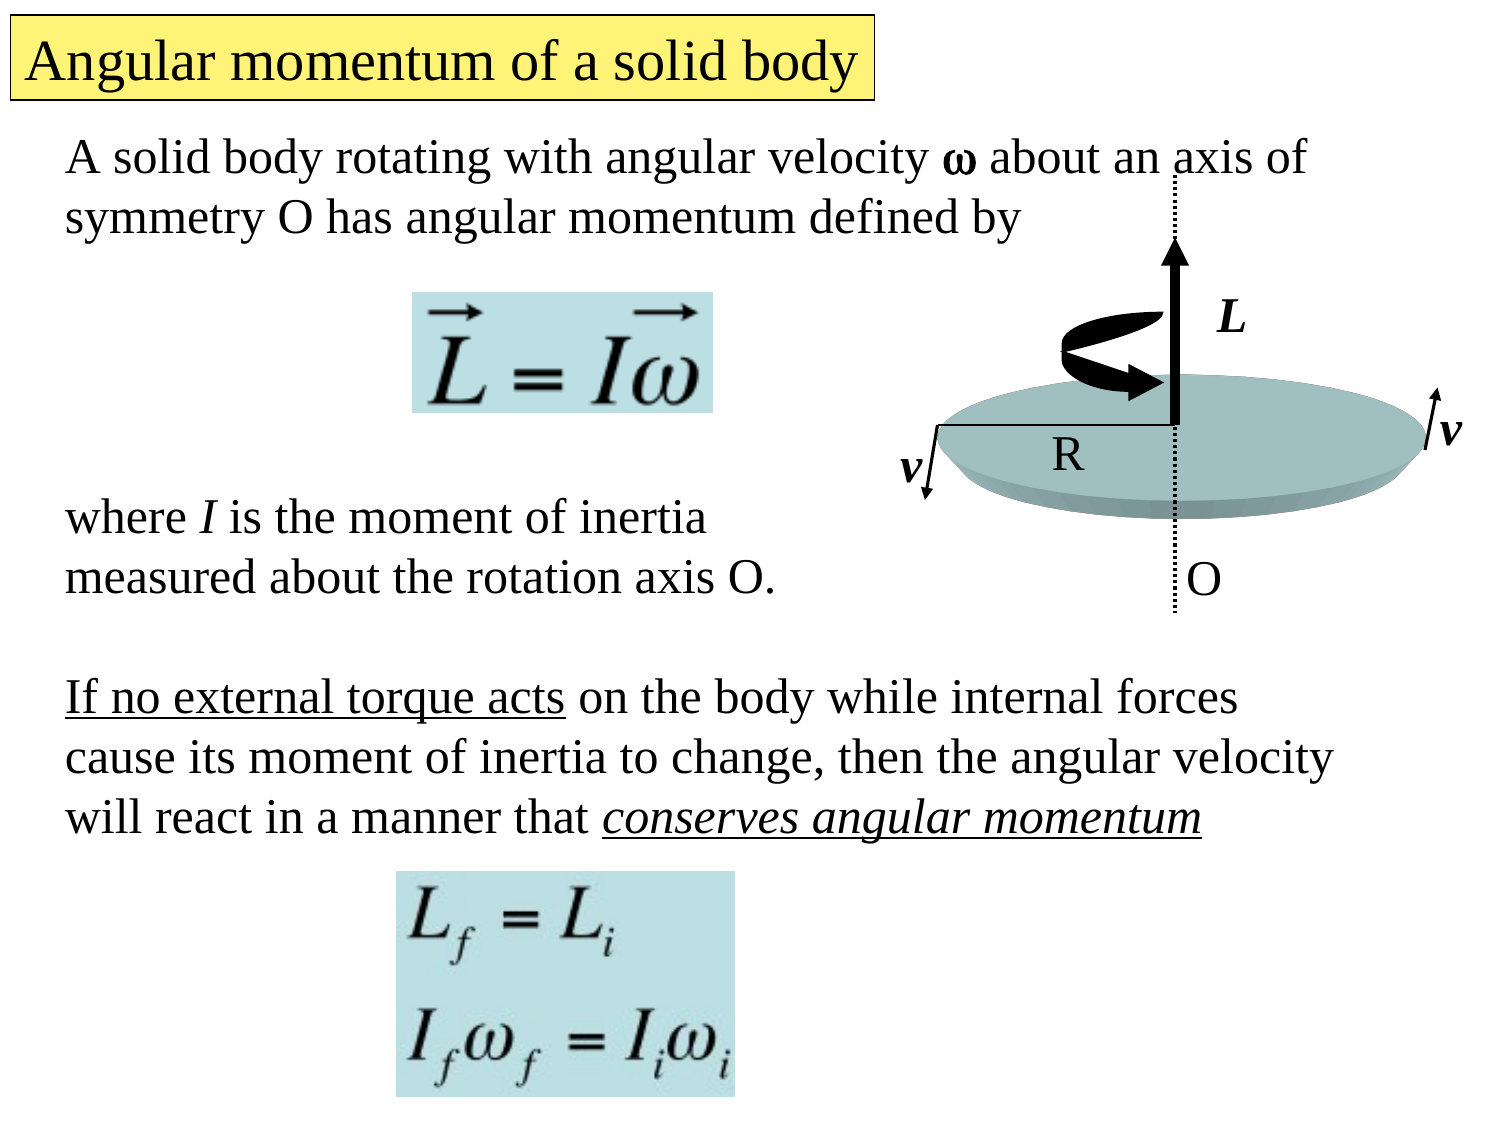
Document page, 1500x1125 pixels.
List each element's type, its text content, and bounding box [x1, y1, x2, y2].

picture [412, 292, 713, 413]
text_box v [1425, 387, 1478, 463]
text_box L [1202, 274, 1263, 351]
text_box [1040, 375, 1425, 500]
text_box [938, 426, 1036, 488]
picture [396, 871, 735, 1097]
text_box [945, 312, 1170, 424]
text_box R [1036, 412, 1100, 488]
text_box v [885, 424, 938, 501]
text_box O [1171, 537, 1238, 613]
text_box Angular momentum of a solid body [10, 14, 875, 101]
text_box A solid body rotating with angular velocity ω about an axis of symmetry O has angular momentum defined by where I is the moment of inertia measured about the rotation axis O. If no external torque acts on the body while internal forces cause its moment of inertia to change, then the angular velocity will react in a manner that conserves angular momentum [50, 116, 1376, 852]
